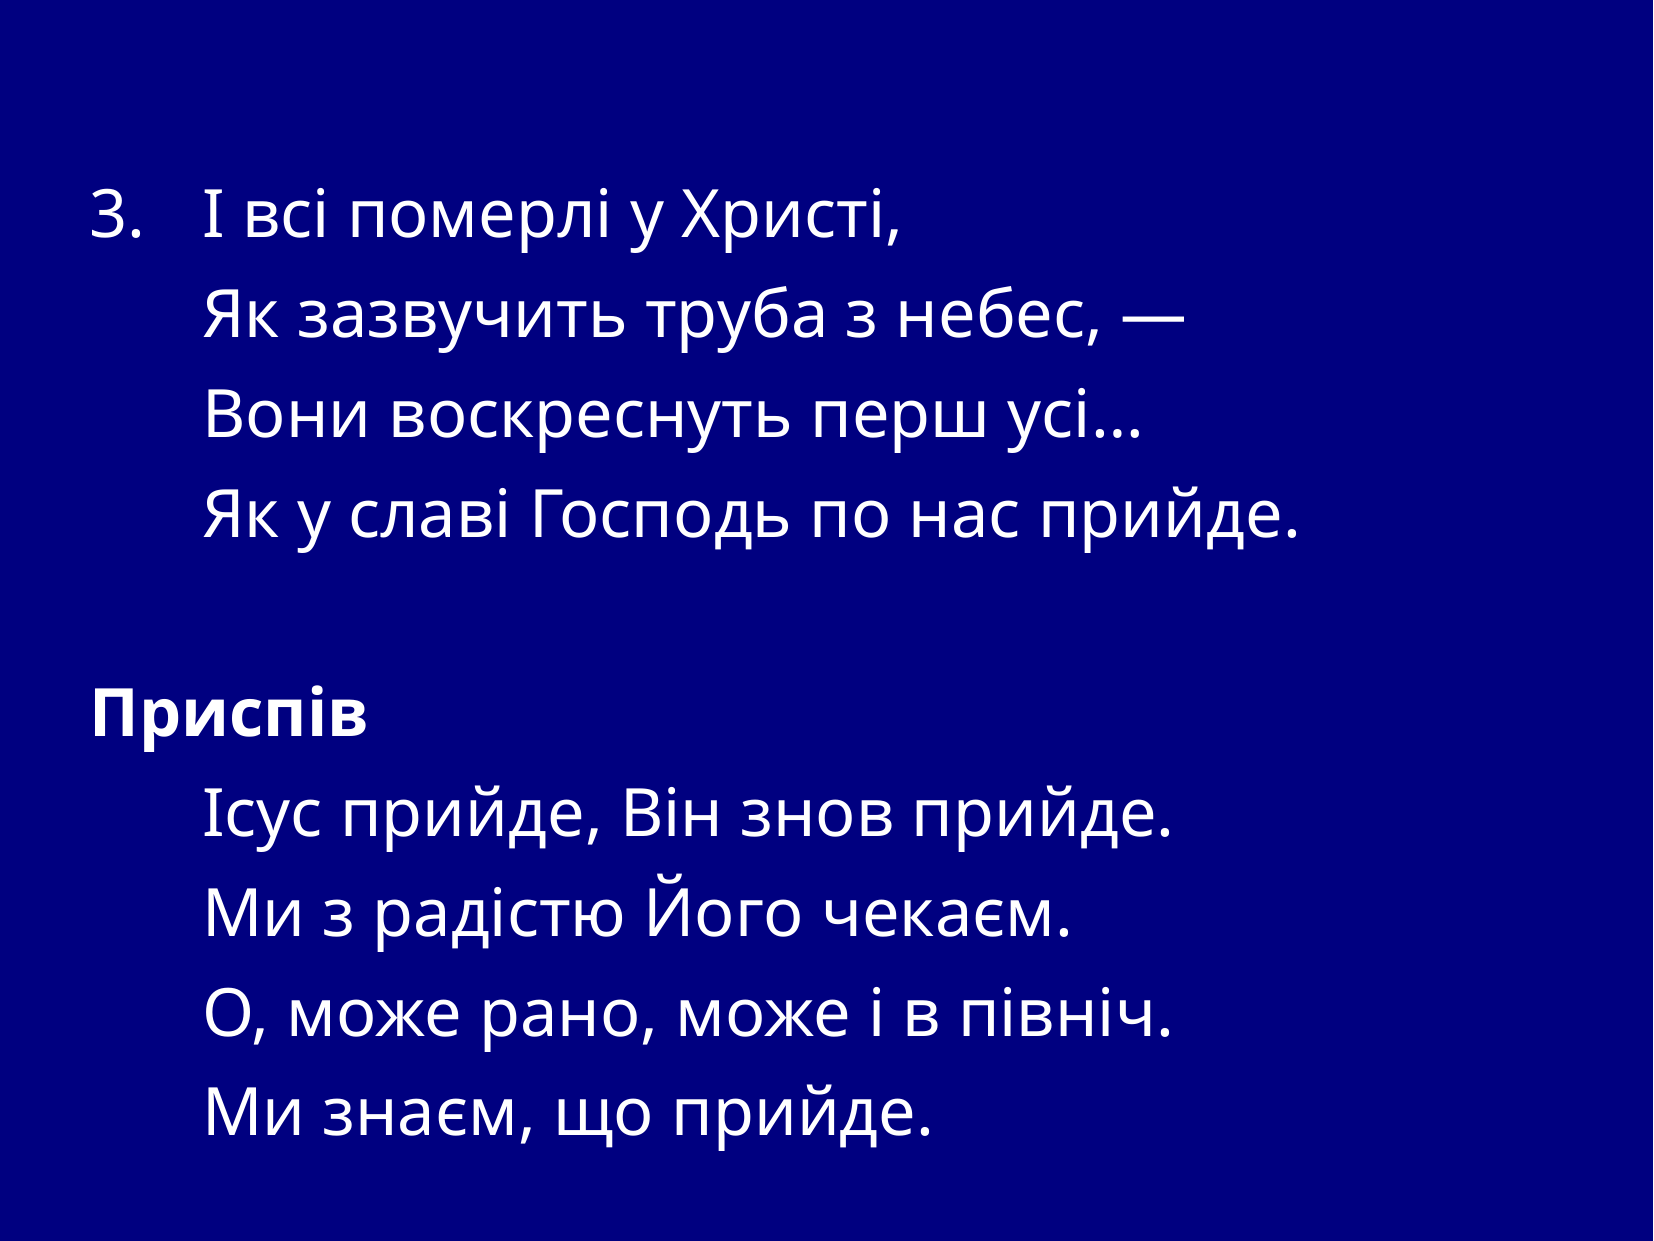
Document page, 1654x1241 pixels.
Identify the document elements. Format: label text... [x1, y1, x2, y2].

text_box 3. І всі померлі у Христі, Як зазвучить труба з небес, — Вони воскреснуть перш усі… Як у славі Господь по нас прийде. Приспів Ісус прийде, Він знов прийде. Ми з радістю Його чекаєм. О, може рано, може і в північ. Ми знаєм, що прийде. [75, 150, 1576, 1163]
